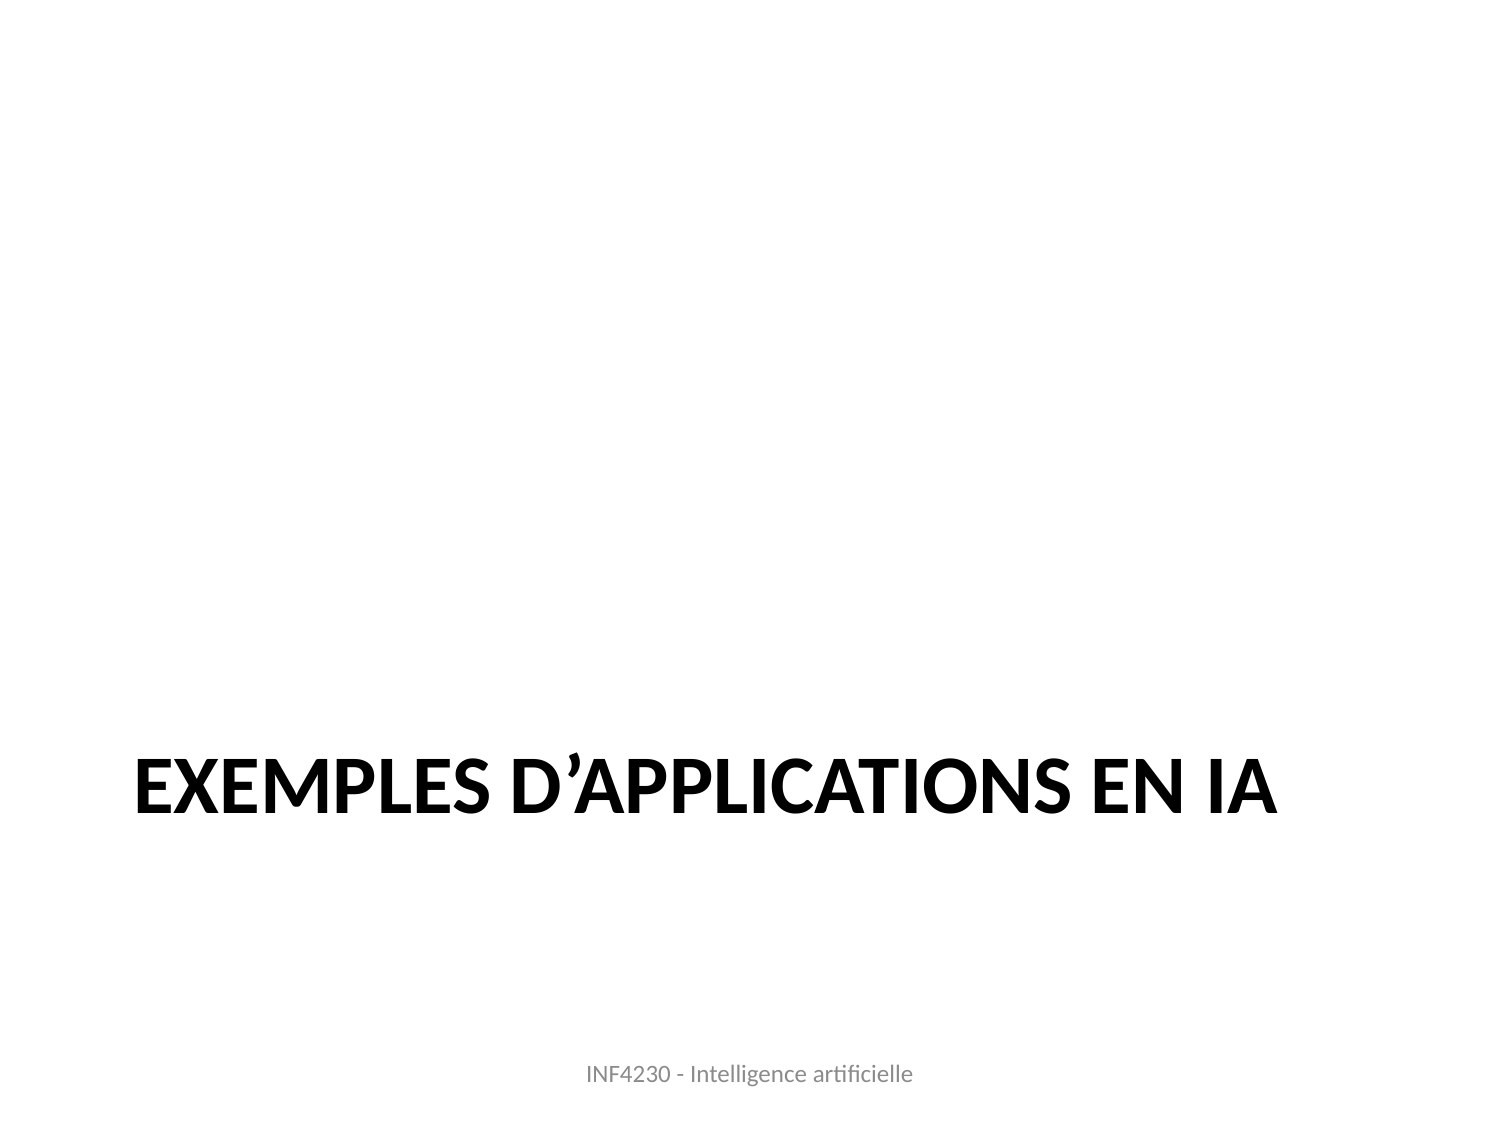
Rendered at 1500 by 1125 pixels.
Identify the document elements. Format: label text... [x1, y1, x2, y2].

title Exemples d’Applications en IA [118, 722, 1394, 947]
footer INF4230 - Intelligence artificielle [512, 1042, 988, 1103]
